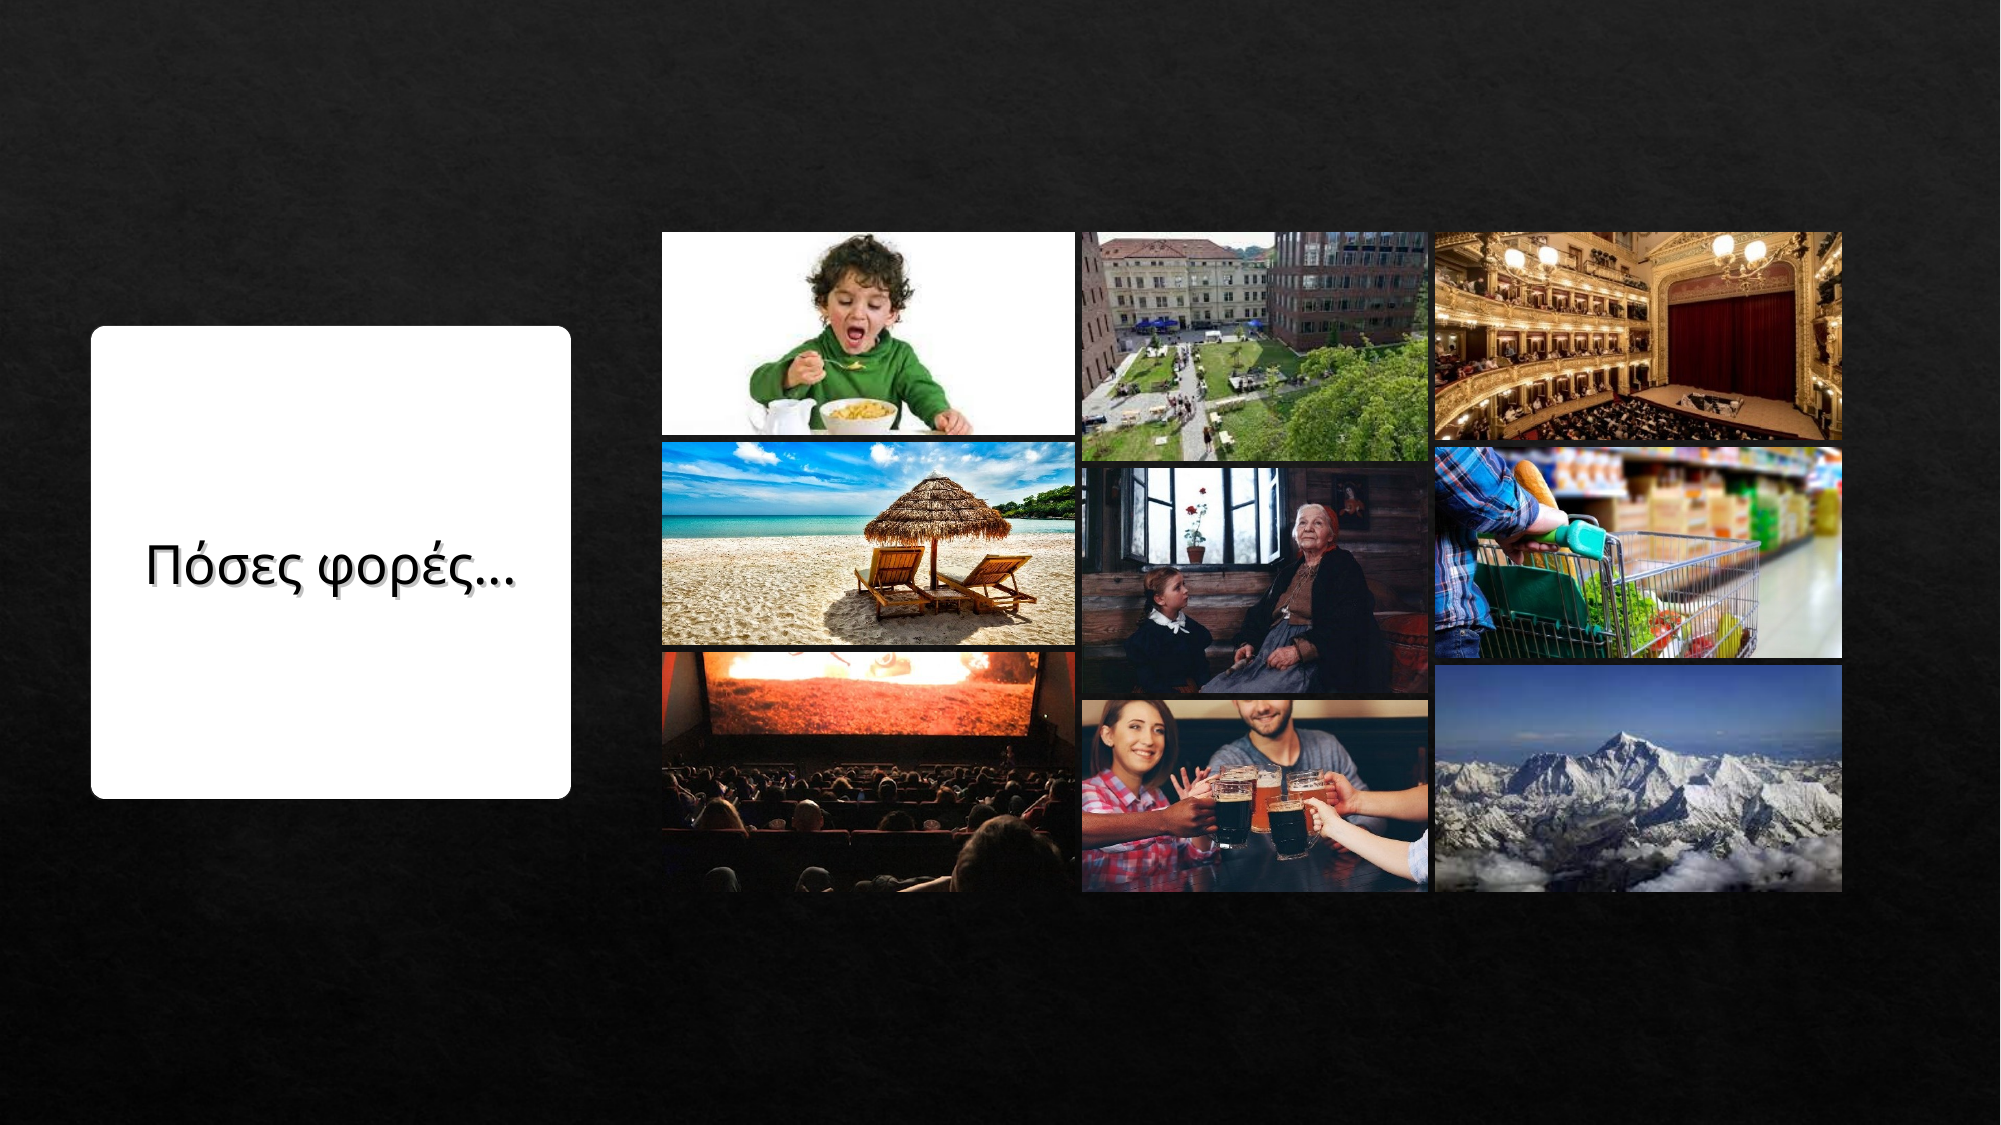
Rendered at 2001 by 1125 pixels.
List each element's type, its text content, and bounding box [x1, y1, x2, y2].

picture [1435, 665, 1842, 892]
picture [662, 448, 691, 459]
picture [1082, 700, 1428, 892]
picture [662, 232, 1075, 435]
title Πόσες φορές... [105, 340, 557, 785]
picture [1435, 447, 1842, 658]
picture [1082, 468, 1428, 693]
picture [662, 442, 1075, 645]
picture [1082, 232, 1428, 461]
picture [1435, 232, 1842, 440]
picture [662, 652, 1075, 892]
